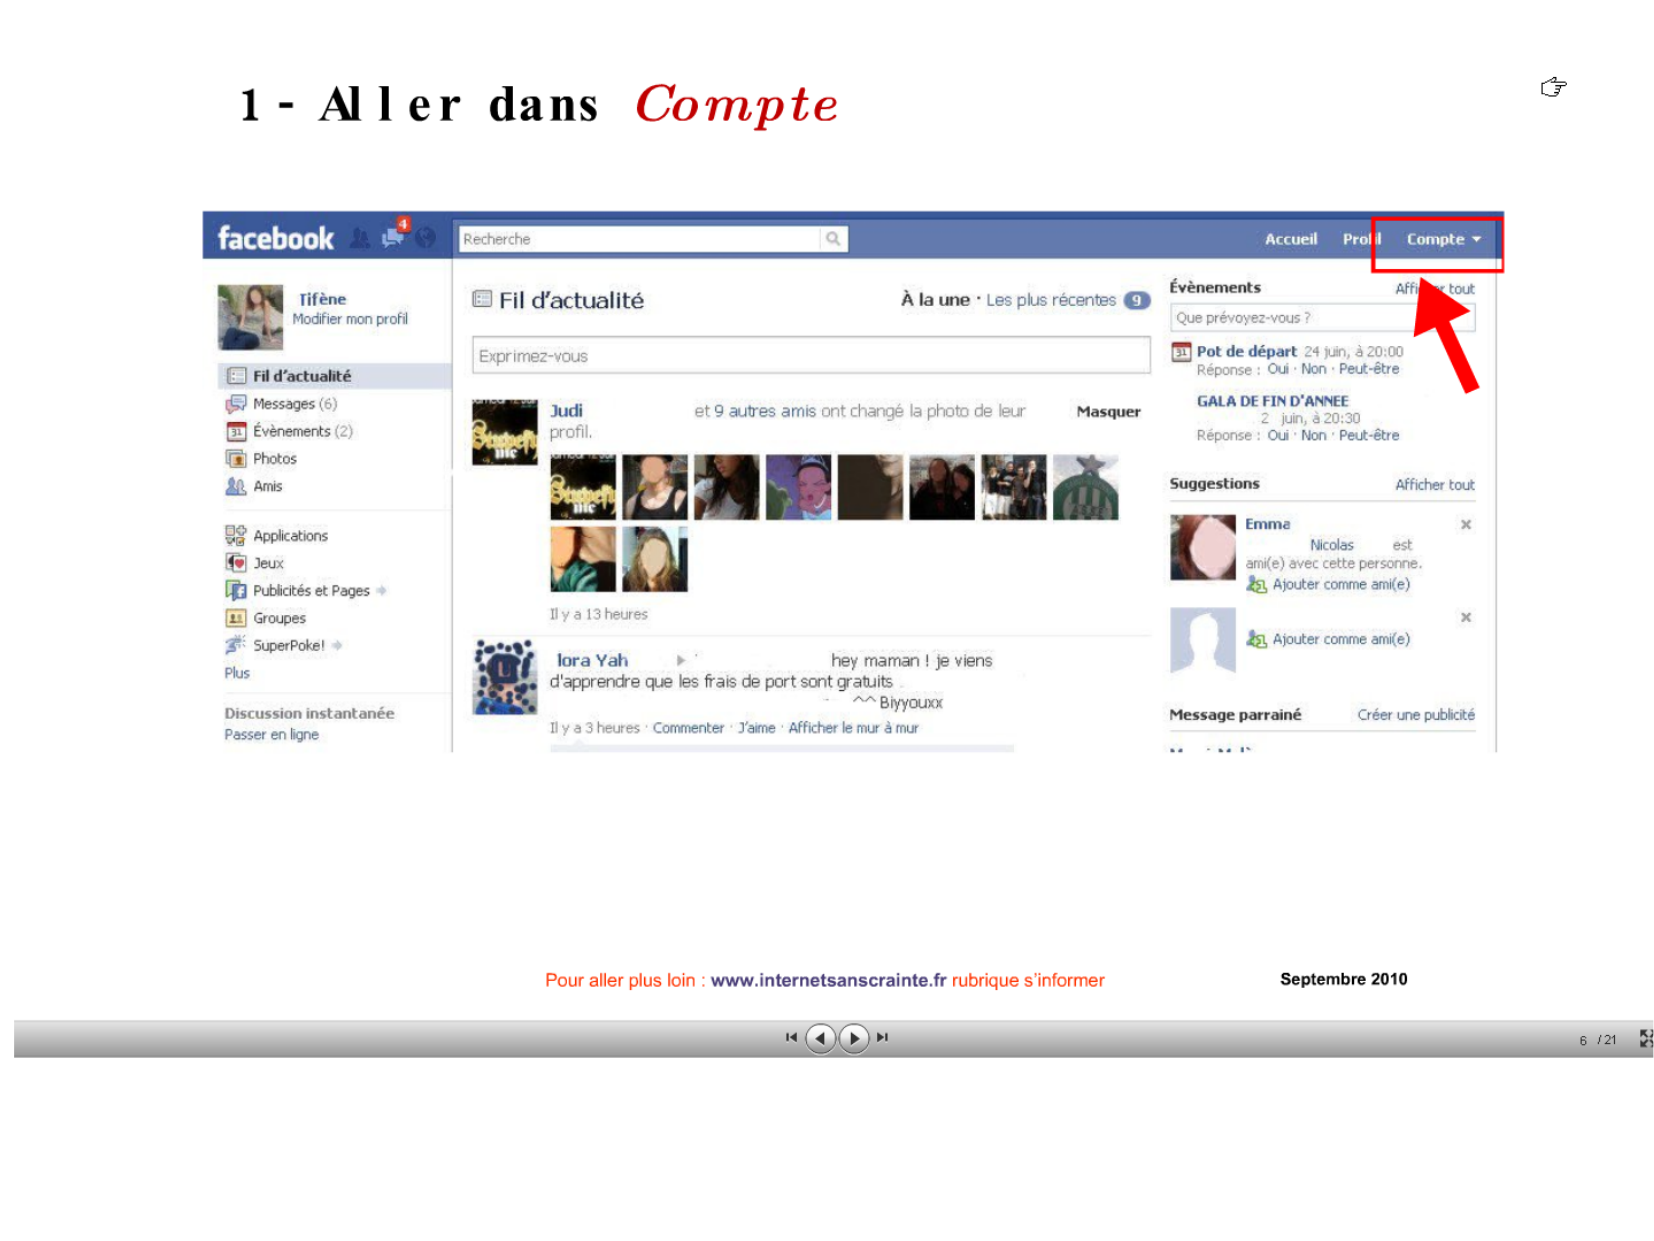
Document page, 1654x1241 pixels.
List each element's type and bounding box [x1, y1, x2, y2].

picture [13, 23, 1654, 1058]
